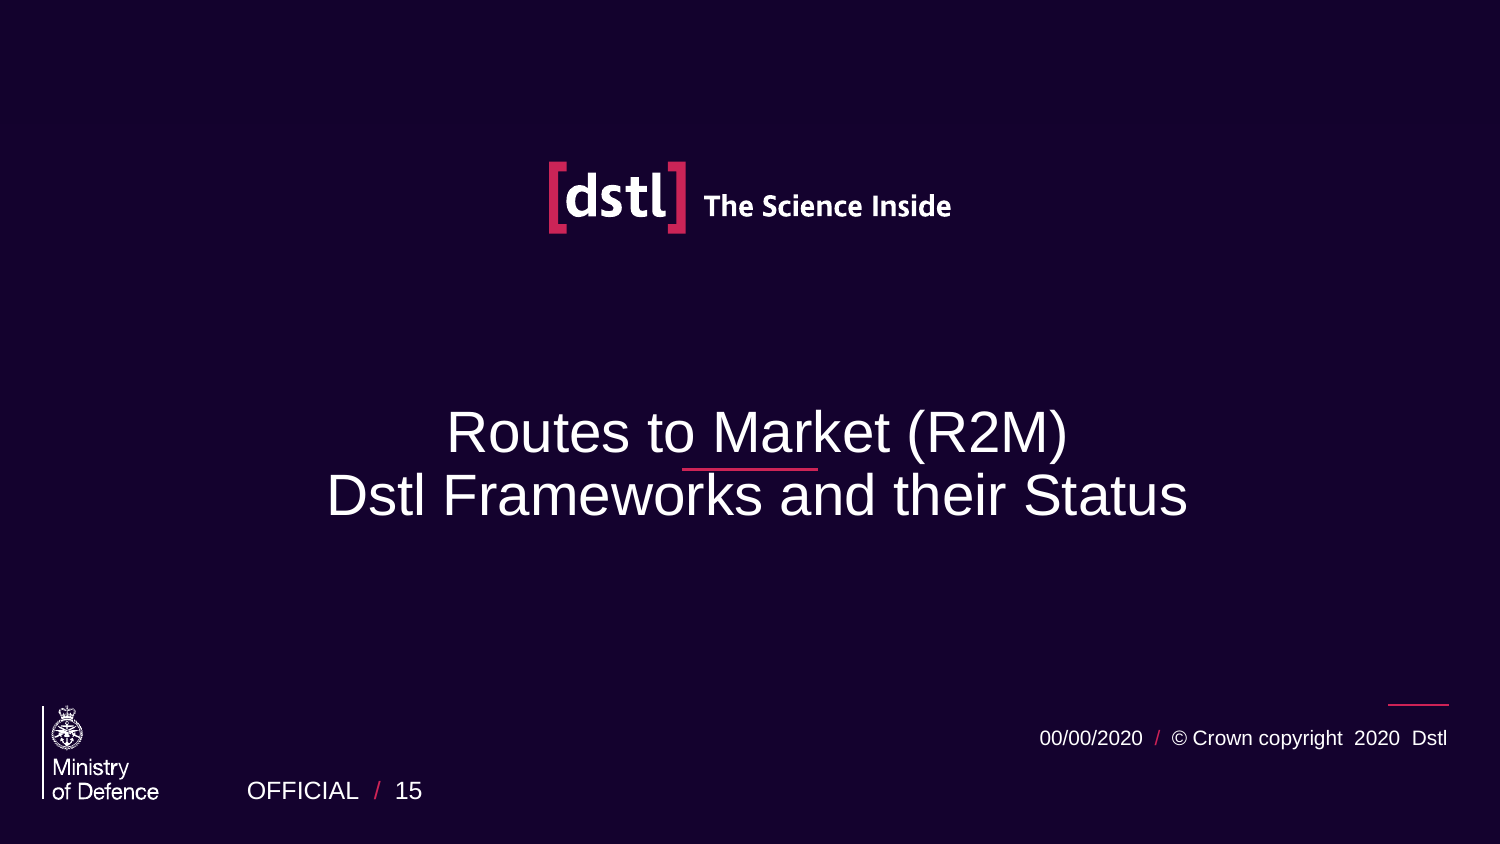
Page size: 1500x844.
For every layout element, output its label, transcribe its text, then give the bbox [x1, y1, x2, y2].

title Routes to Market (R2M) Dstl Frameworks and their Status [7, 395, 1500, 546]
text_box OFFICIAL / 15 [232, 767, 1459, 812]
